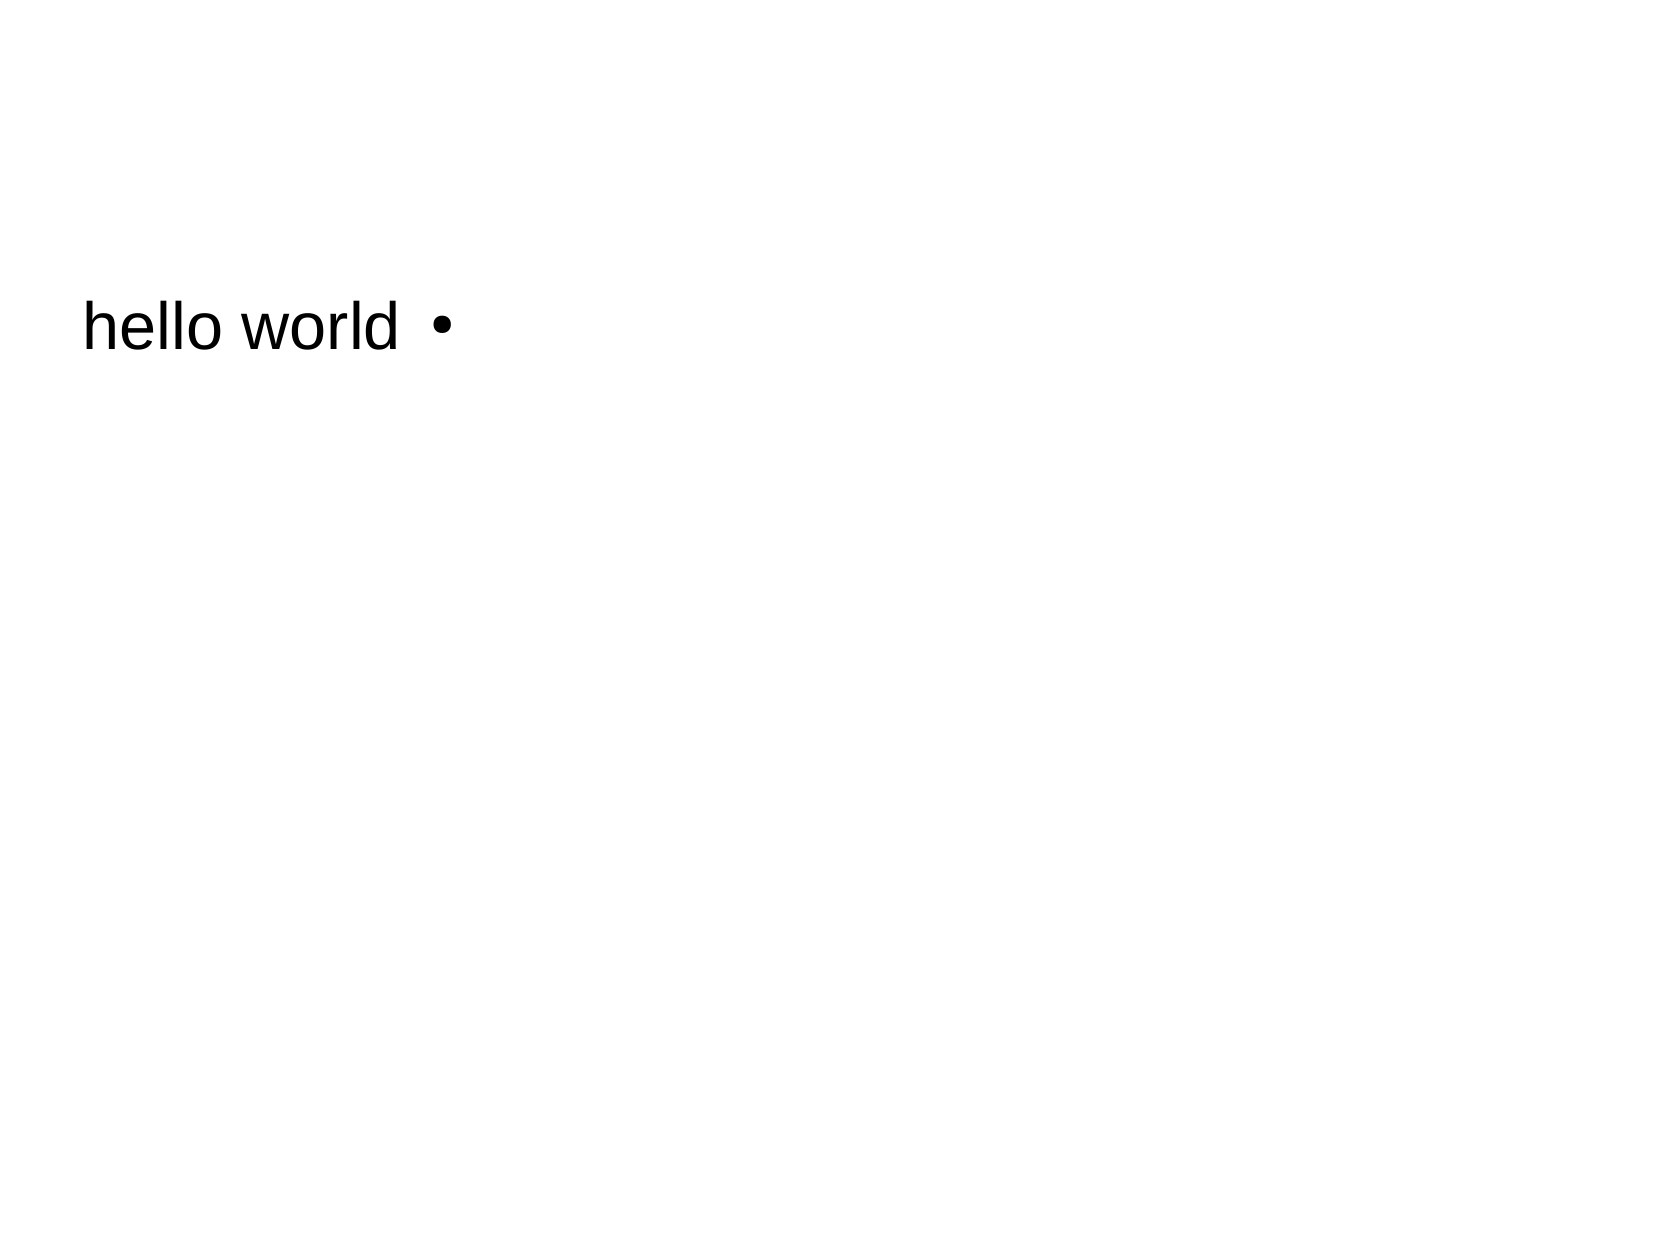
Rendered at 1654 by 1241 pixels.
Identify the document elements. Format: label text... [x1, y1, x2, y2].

list hello world [82, 288, 1571, 1031]
